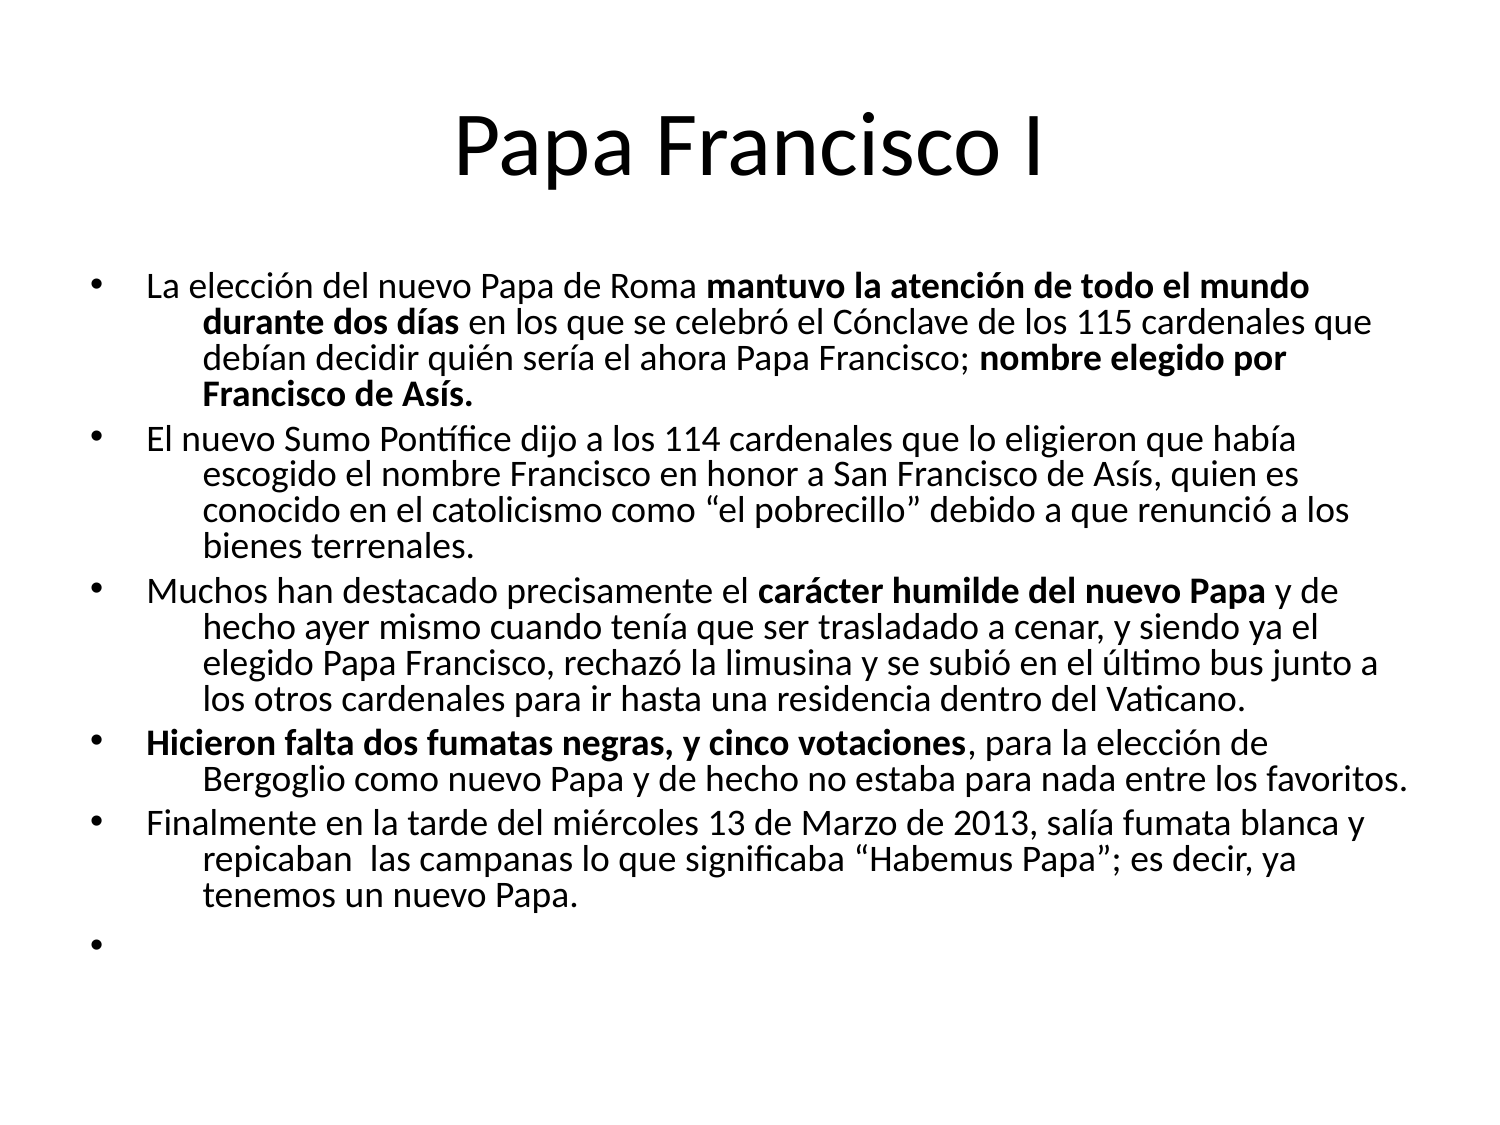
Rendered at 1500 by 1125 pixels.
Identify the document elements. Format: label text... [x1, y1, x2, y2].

list La elección del nuevo Papa de Roma mantuvo la atención de todo el mundo durante dos días en los que se celebró el Cónclave de los 115 cardenales que debían decidir quién sería el ahora Papa Francisco; nombre elegido por Francisco de Asís. El nuevo Sumo Pontífice dijo a los 114 cardenales que lo eligieron que había escogido el nombre Francisco en honor a San Francisco de Asís, quien es conocido en el catolicismo como “el pobrecillo” debido a que renunció a los bienes terrenales. Muchos han destacado precisamente el carácter humilde del nuevo Papa y de hecho ayer mismo cuando tenía que ser trasladado a cenar, y siendo ya el elegido Papa Francisco, rechazó la limusina y se subió en el último bus junto a los otros cardenales para ir hasta una residencia dentro del Vaticano. Hicieron falta dos fumatas negras, y cinco votaciones, para la elección de Bergoglio como nuevo Papa y de hecho no estaba para nada entre los favoritos. Finalmente en la tarde del miércoles 13 de Marzo de 2013, salía fumata blanca y repicaban las campanas lo que significaba “Habemus Papa”; es decir, ya tenemos un nuevo Papa. [75, 262, 1426, 1005]
title Papa Francisco I [75, 45, 1426, 233]
